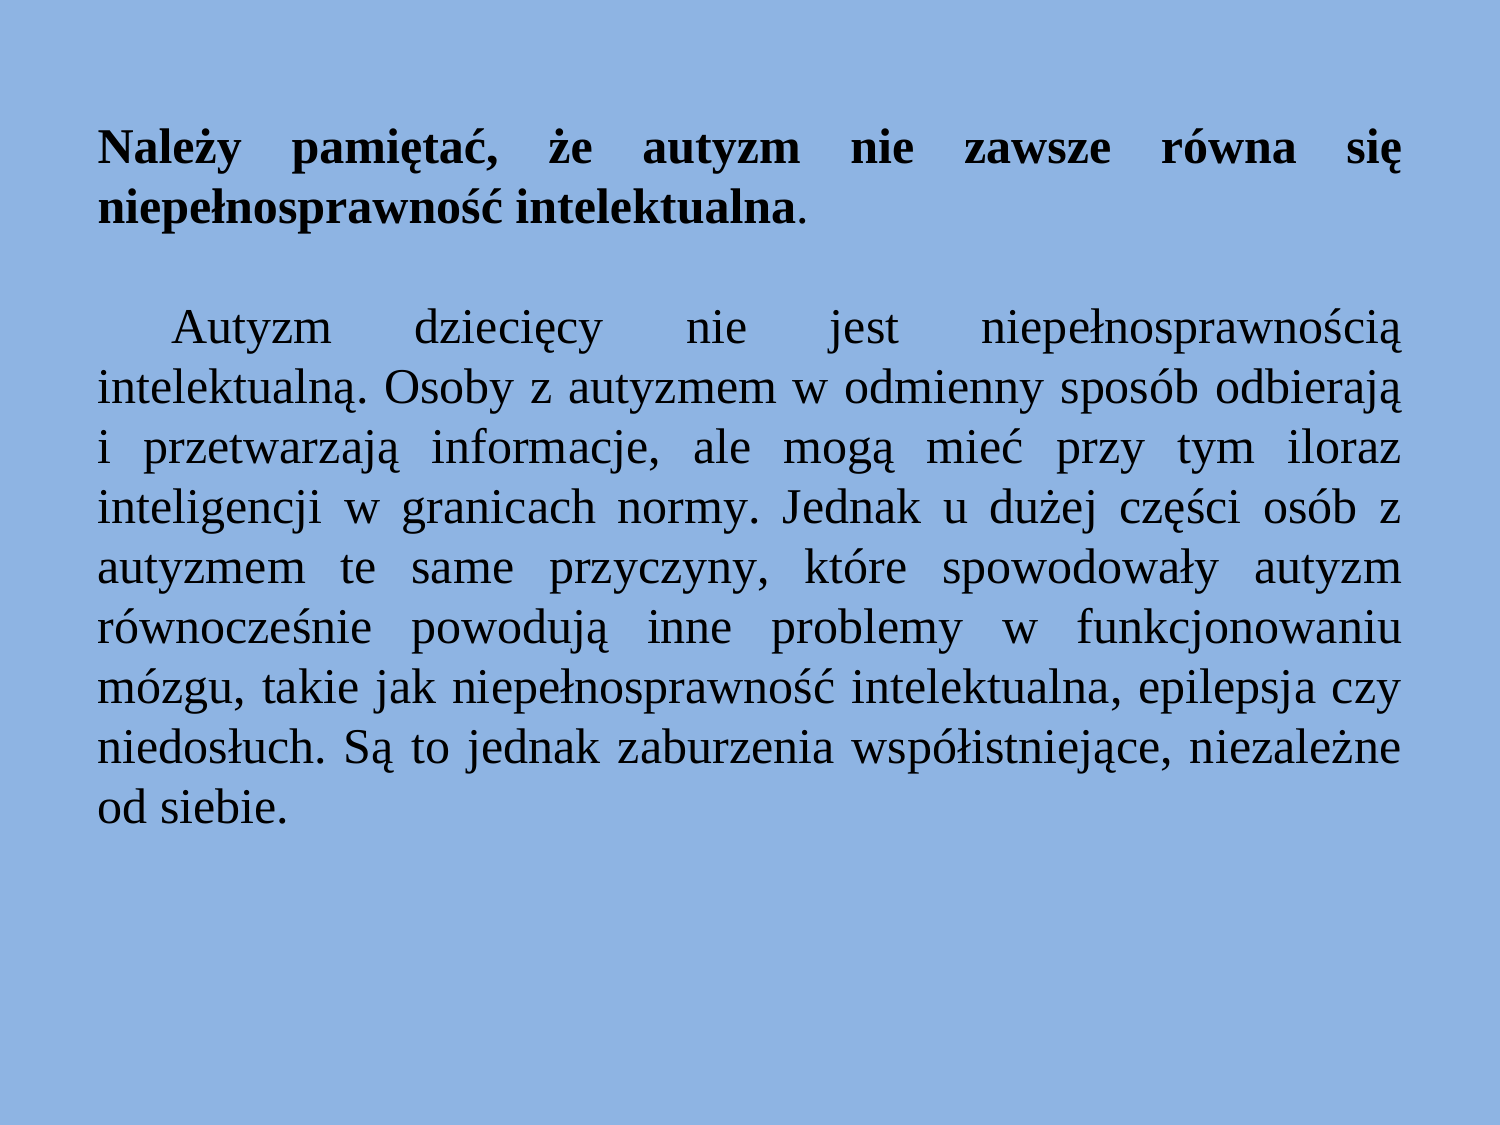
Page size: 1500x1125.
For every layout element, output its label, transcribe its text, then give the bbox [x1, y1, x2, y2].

text_box Należy pamiętać, że autyzm nie zawsze równa się niepełnosprawność intelektualna. Autyzm dziecięcy nie jest niepełnosprawnością intelektualną. Osoby z autyzmem w odmienny sposób odbierają i przetwarzają informacje, ale mogą mieć przy tym iloraz inteligencji w granicach normy. Jednak u dużej części osób z autyzmem te same przyczyny, które spowodowały autyzm równocześnie powodują inne problemy w funkcjonowaniu mózgu, takie jak niepełnosprawność intelektualna, epilepsja czy niedosłuch. Są to jednak zaburzenia współistniejące, niezależne od siebie. [82, 106, 1418, 902]
